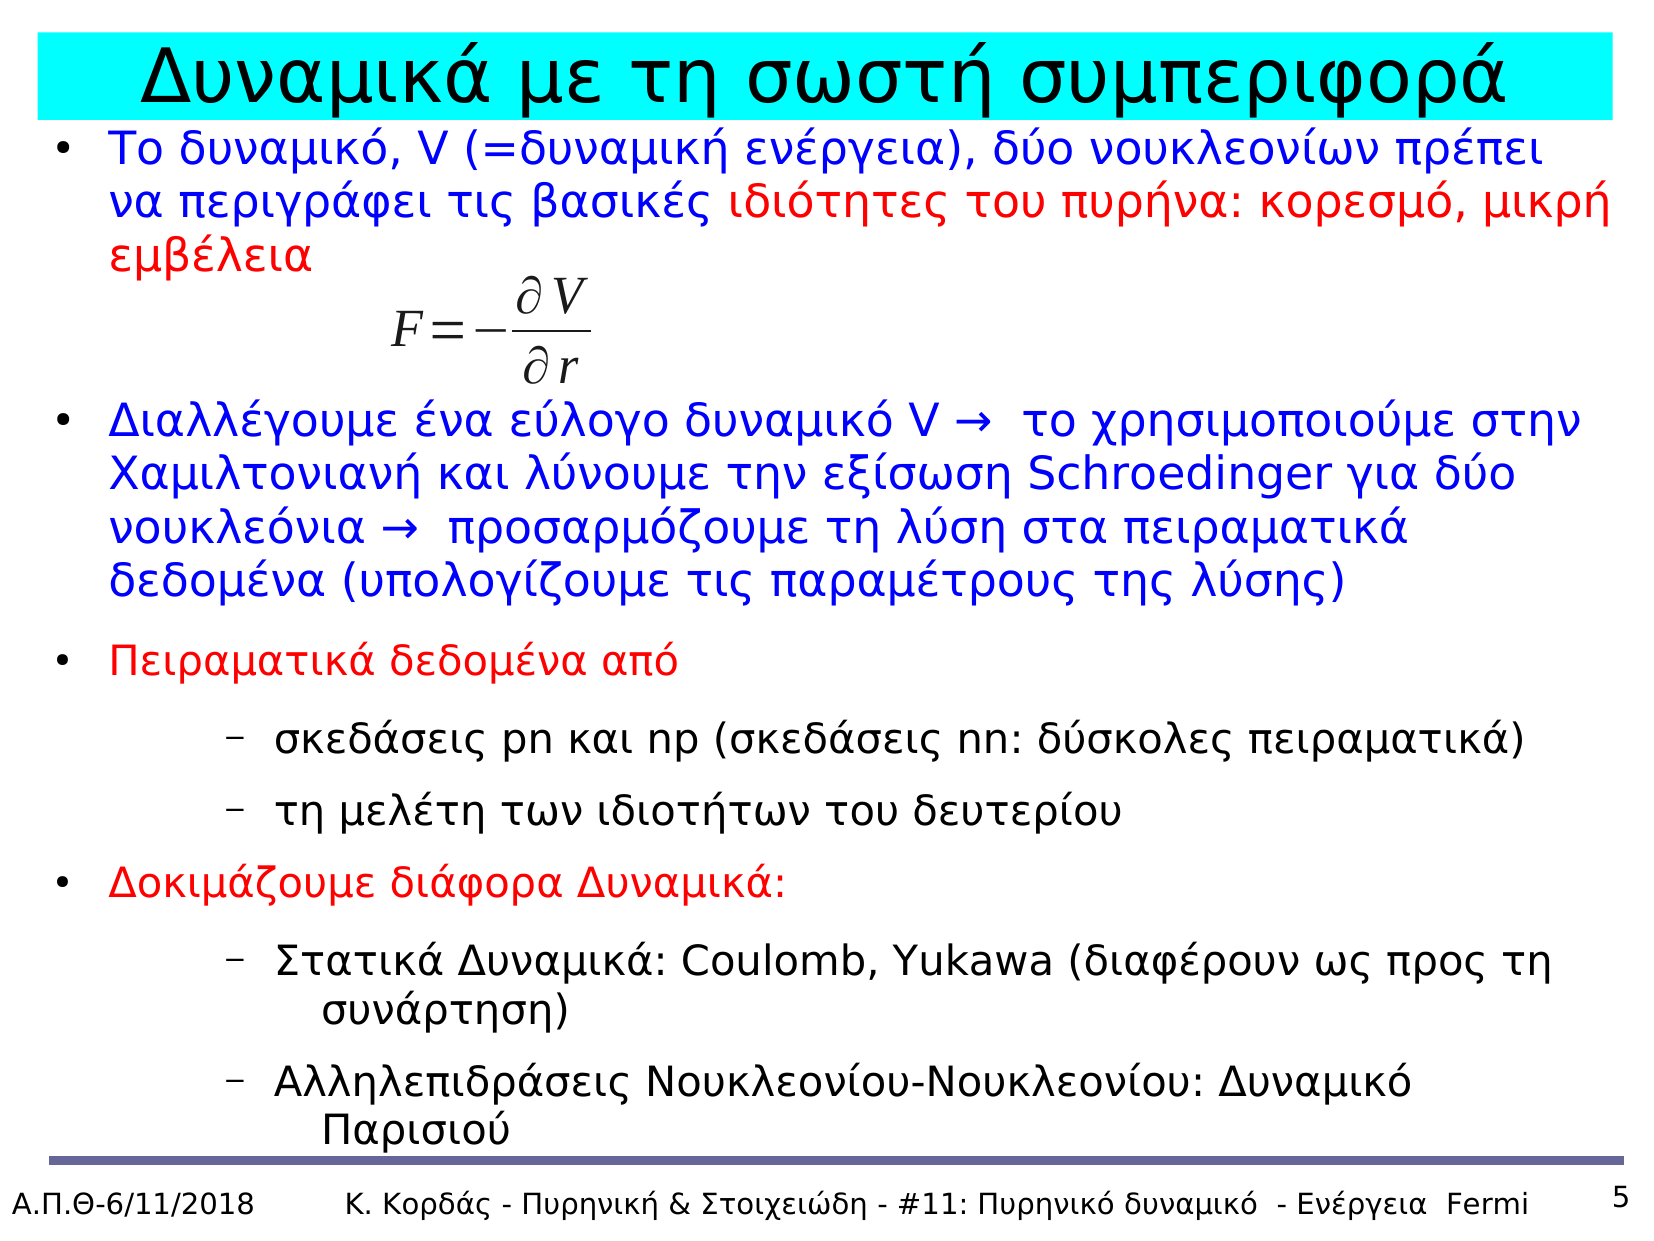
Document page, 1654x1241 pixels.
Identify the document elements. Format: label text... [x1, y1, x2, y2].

title Δυναμικά με τη σωστή συμπεριφορά [37, 32, 1613, 120]
list Το δυναμικό, V (=δυναμική ενέργεια), δύο νουκλεονίων πρέπει να περιγράφει τις βασικές ιδιότητες του πυρήνα: κορεσμό, μικρή εμβέλεια Διαλλέγουμε ένα εύλογο δυναμικό V → το χρησιμοποιούμε στην Χαμιλτονιανή και λύνουμε την εξίσωση Schroedinger για δύο νουκλεόνια → προσαρμόζουμε τη λύση στα πειραματικά δεδομένα (υπολογίζουμε τις παραμέτρους της λύσης) Πειραματικά δεδομένα από σκεδάσεις pn και np (σκεδάσεις nn: δύσκολες πειραματικά) τη μελέτη των ιδιοτήτων του δευτερίου Δοκιμάζουμε διάφορα Δυναμικά: Στατικά Δυναμικά: Coulomb, Yukawa (διαφέρουν ως προς τη συνάρτηση) Αλληλεπιδράσεις Νουκλεονίου-Νουκλεονίου: Δυναμικό Παρισιού [37, 121, 1613, 1161]
chart [375, 262, 607, 400]
